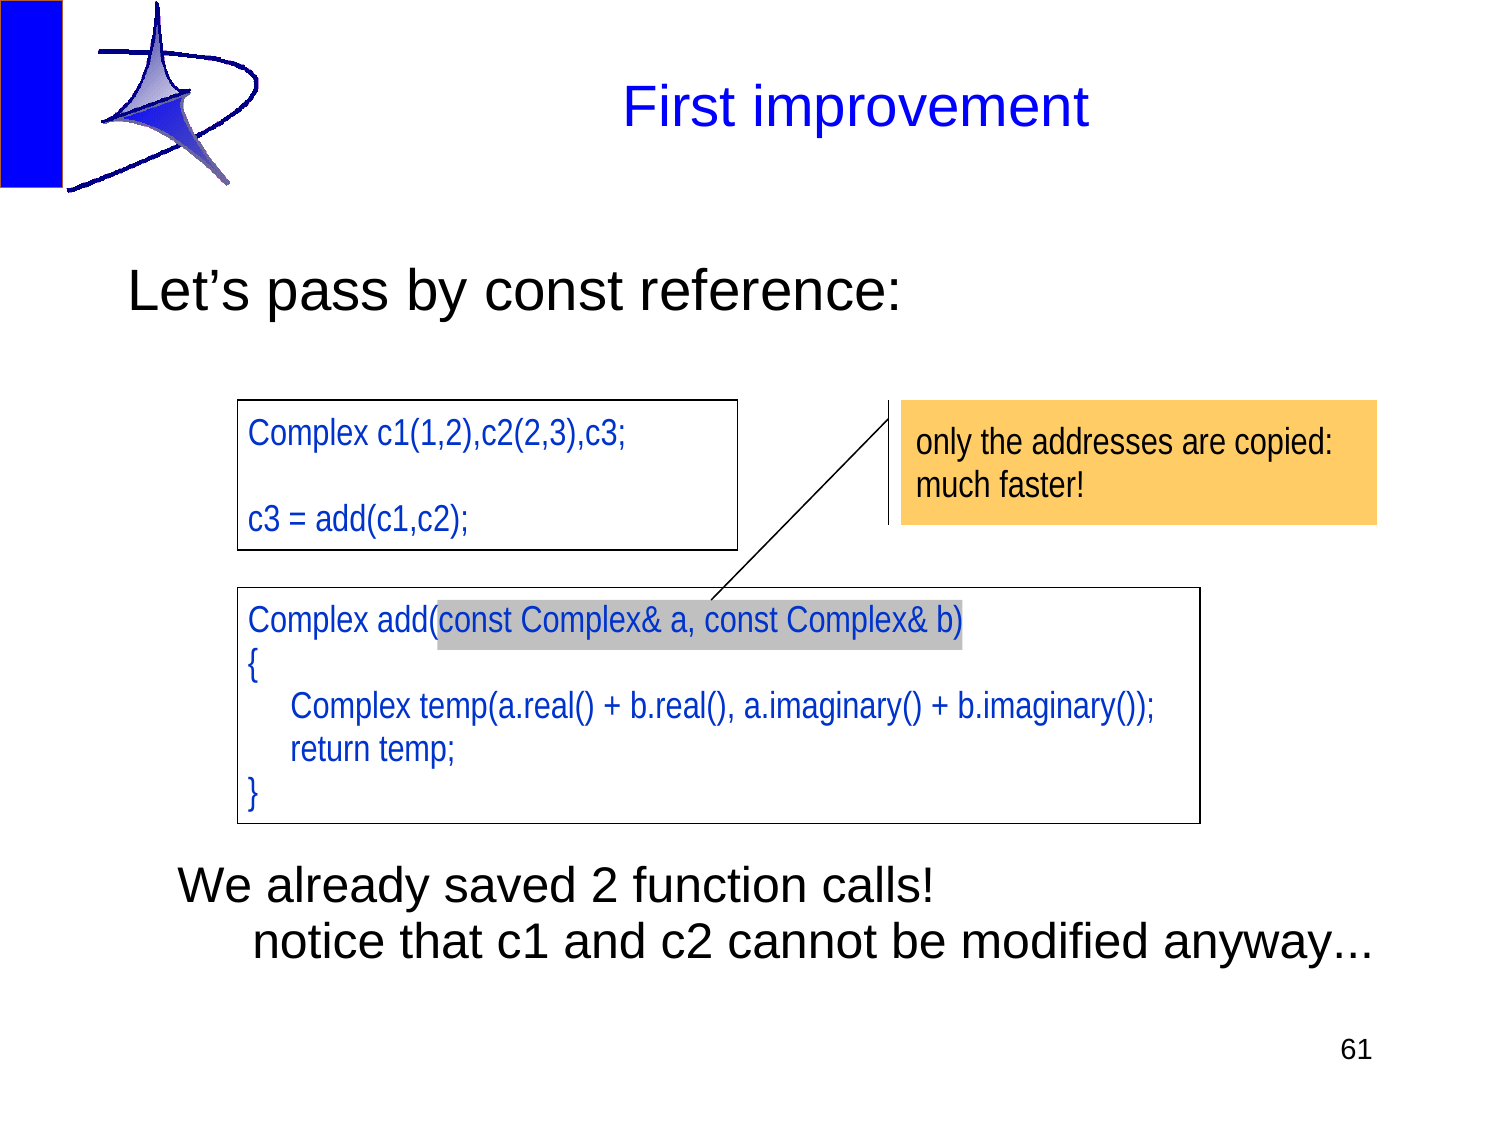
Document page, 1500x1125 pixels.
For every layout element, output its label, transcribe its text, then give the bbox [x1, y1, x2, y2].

title First improvement [262, 24, 1450, 188]
text_box Complex c1(1,2),c2(2,3),c3; c3 = add(c1,c2); [237, 399, 738, 550]
list Let’s pass by const reference: [112, 249, 1450, 376]
picture [62, 0, 263, 197]
text_box Complex add(const Complex& a, const Complex& b) { Complex temp(a.real() + b.real(), a.imaginary() + b.imaginary()); return temp; } [237, 587, 1201, 824]
text_box We already saved 2 function calls! notice that c1 and c2 cannot be modified anyway... [162, 849, 1438, 1038]
text_box only the addresses are copied: much faster! [901, 400, 1377, 525]
